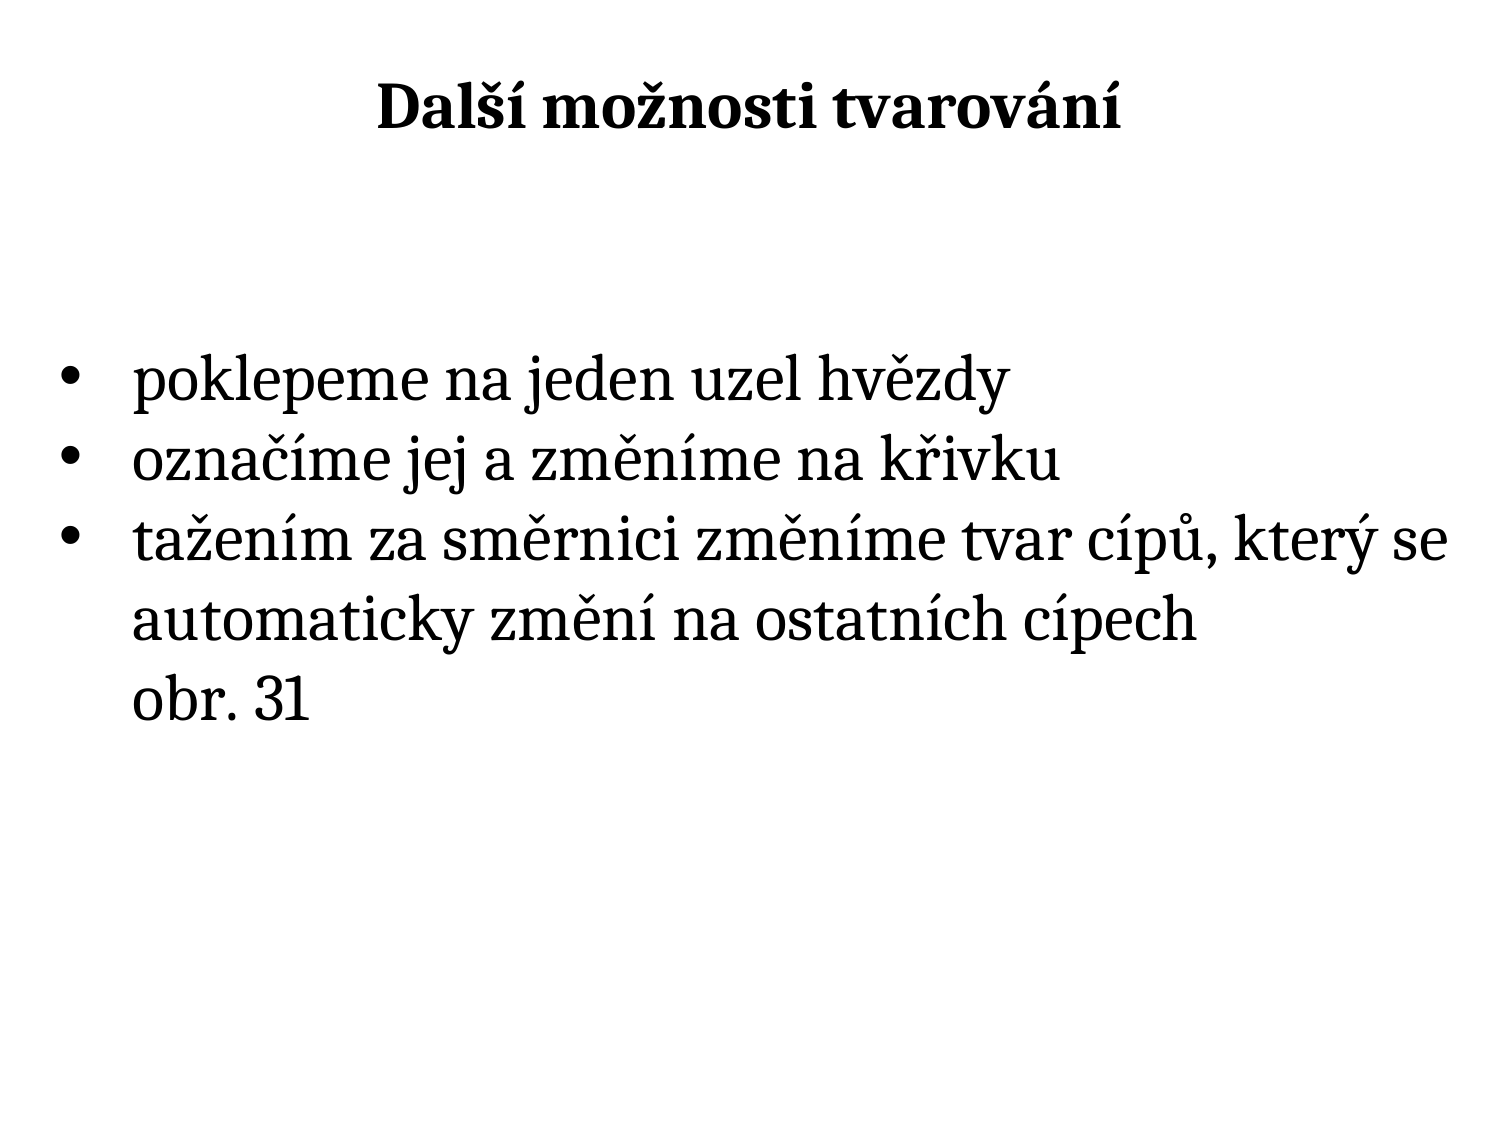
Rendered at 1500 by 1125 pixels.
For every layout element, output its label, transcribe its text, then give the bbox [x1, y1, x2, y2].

text_box poklepeme na jeden uzel hvězdy označíme jej a změníme na křivku tažením za směrnici změníme tvar cípů, který se automaticky změní na ostatních cípech obr. 31 [0, 326, 1500, 742]
text_box Další možnosti tvarování [0, 54, 1500, 151]
